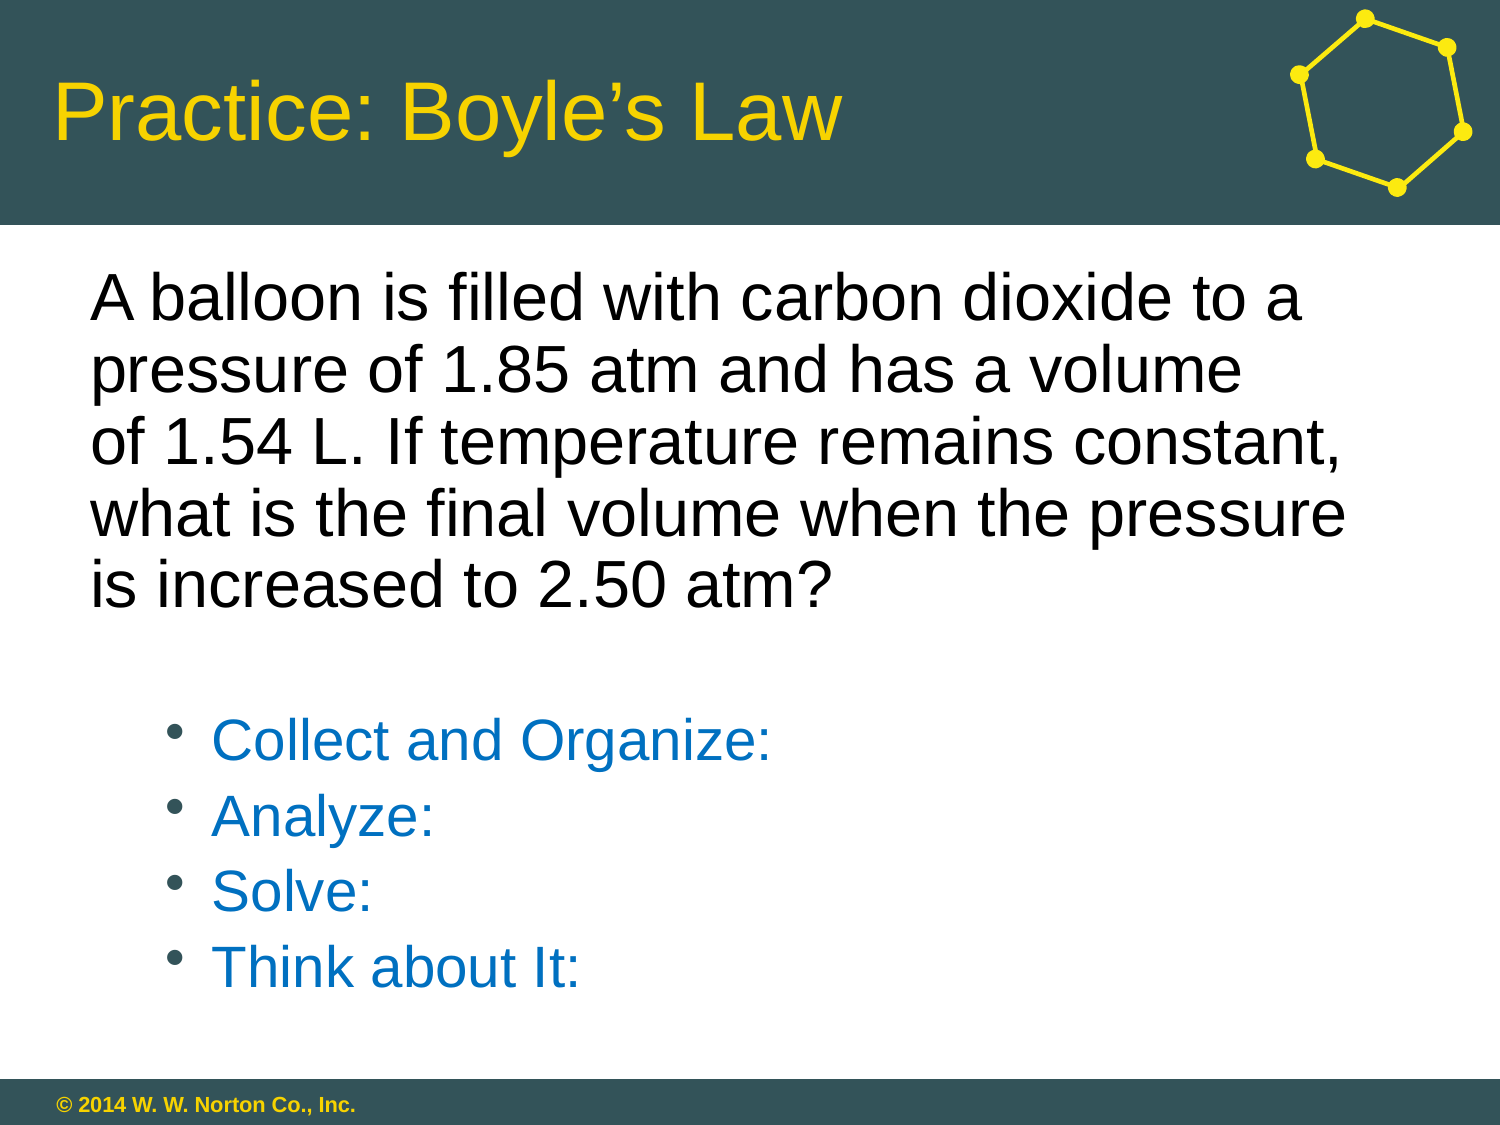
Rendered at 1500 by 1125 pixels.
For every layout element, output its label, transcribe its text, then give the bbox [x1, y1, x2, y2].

list A balloon is filled with carbon dioxide to a pressure of 1.85 atm and has a volume of 1.54 L. If temperature remains constant, what is the final volume when the pressure is increased to 2.50 atm? Collect and Organize: Analyze: Solve: Think about It: [75, 255, 1425, 1056]
title Practice: Boyle’s Law [37, 19, 1118, 195]
